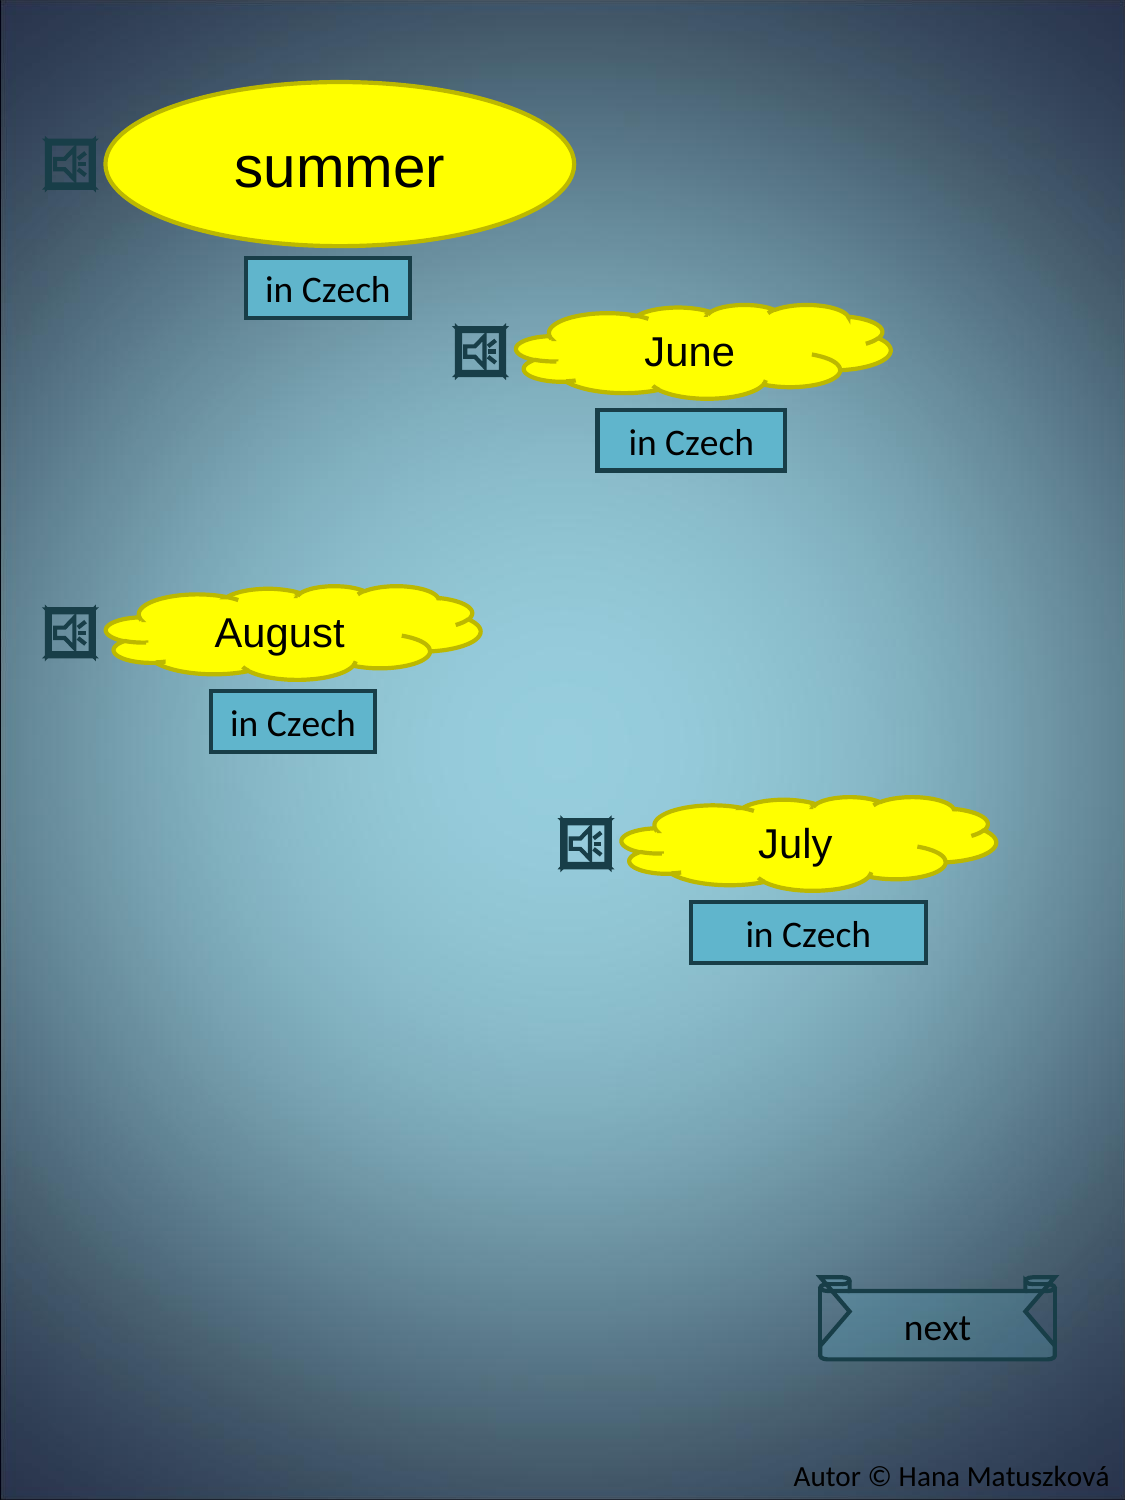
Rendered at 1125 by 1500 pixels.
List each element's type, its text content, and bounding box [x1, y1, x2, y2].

text_box červenec [691, 963, 925, 967]
text_box July [621, 797, 997, 891]
text_box červen [604, 471, 785, 481]
picture [0, 0, 1125, 1500]
text_box červen [604, 404, 785, 410]
text_box in Czech [210, 691, 376, 752]
text_box in Czech [597, 410, 786, 471]
text_box in Czech [246, 257, 411, 319]
text_box August [105, 586, 481, 680]
text_box summer [105, 82, 575, 247]
text_box in Czech [691, 902, 926, 963]
text_box next [820, 1277, 1055, 1360]
text_box srpen [207, 685, 363, 762]
text_box červenec [691, 890, 925, 902]
text_box Autor © Hana Matuszková [778, 1449, 1125, 1500]
text_box léto [281, 246, 393, 257]
text_box June [515, 304, 891, 399]
